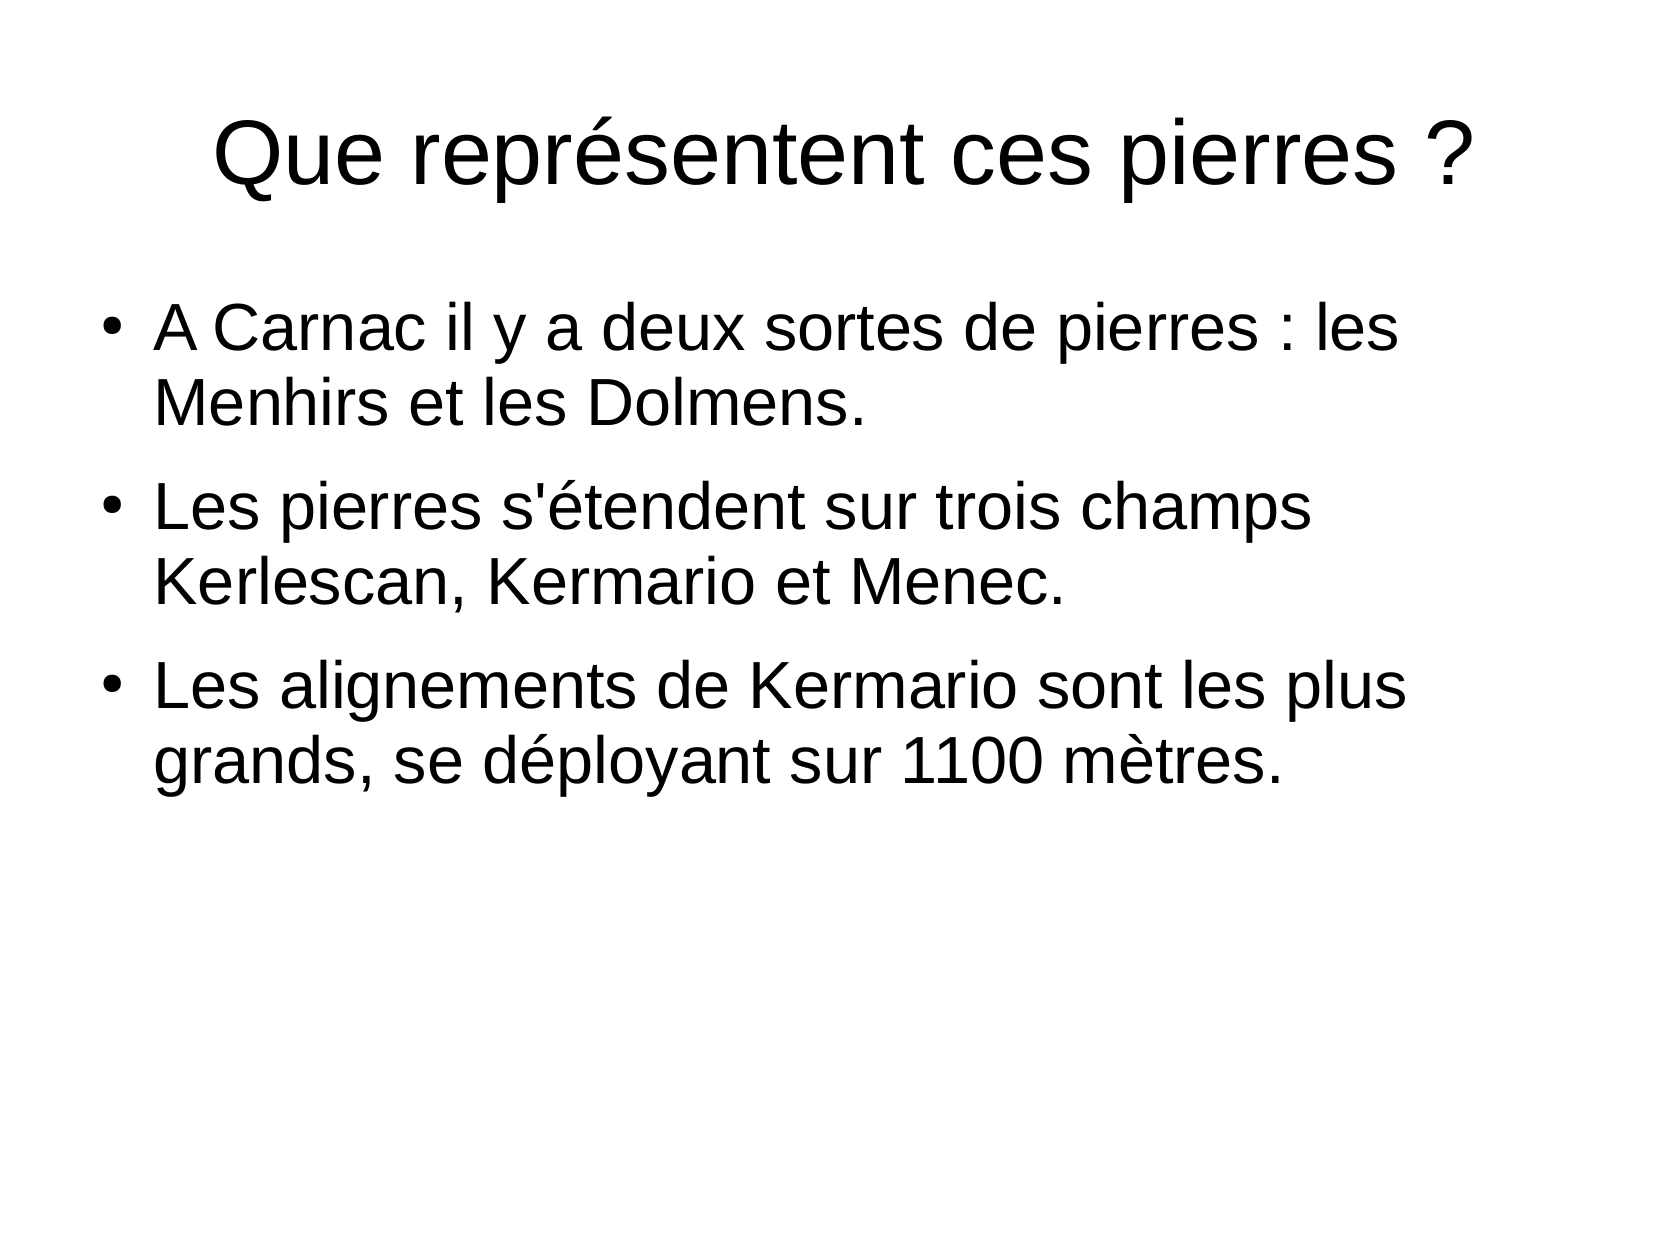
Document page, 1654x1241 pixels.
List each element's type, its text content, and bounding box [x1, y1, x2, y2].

title Que représentent ces pierres ? [82, 49, 1571, 257]
list A Carnac il y a deux sortes de pierres : les Menhirs et les Dolmens. Les pierres s'étendent sur trois champs Kerlescan, Kermario et Menec. Les alignements de Kermario sont les plus grands, se déployant sur 1100 mètres. [82, 290, 1571, 1010]
